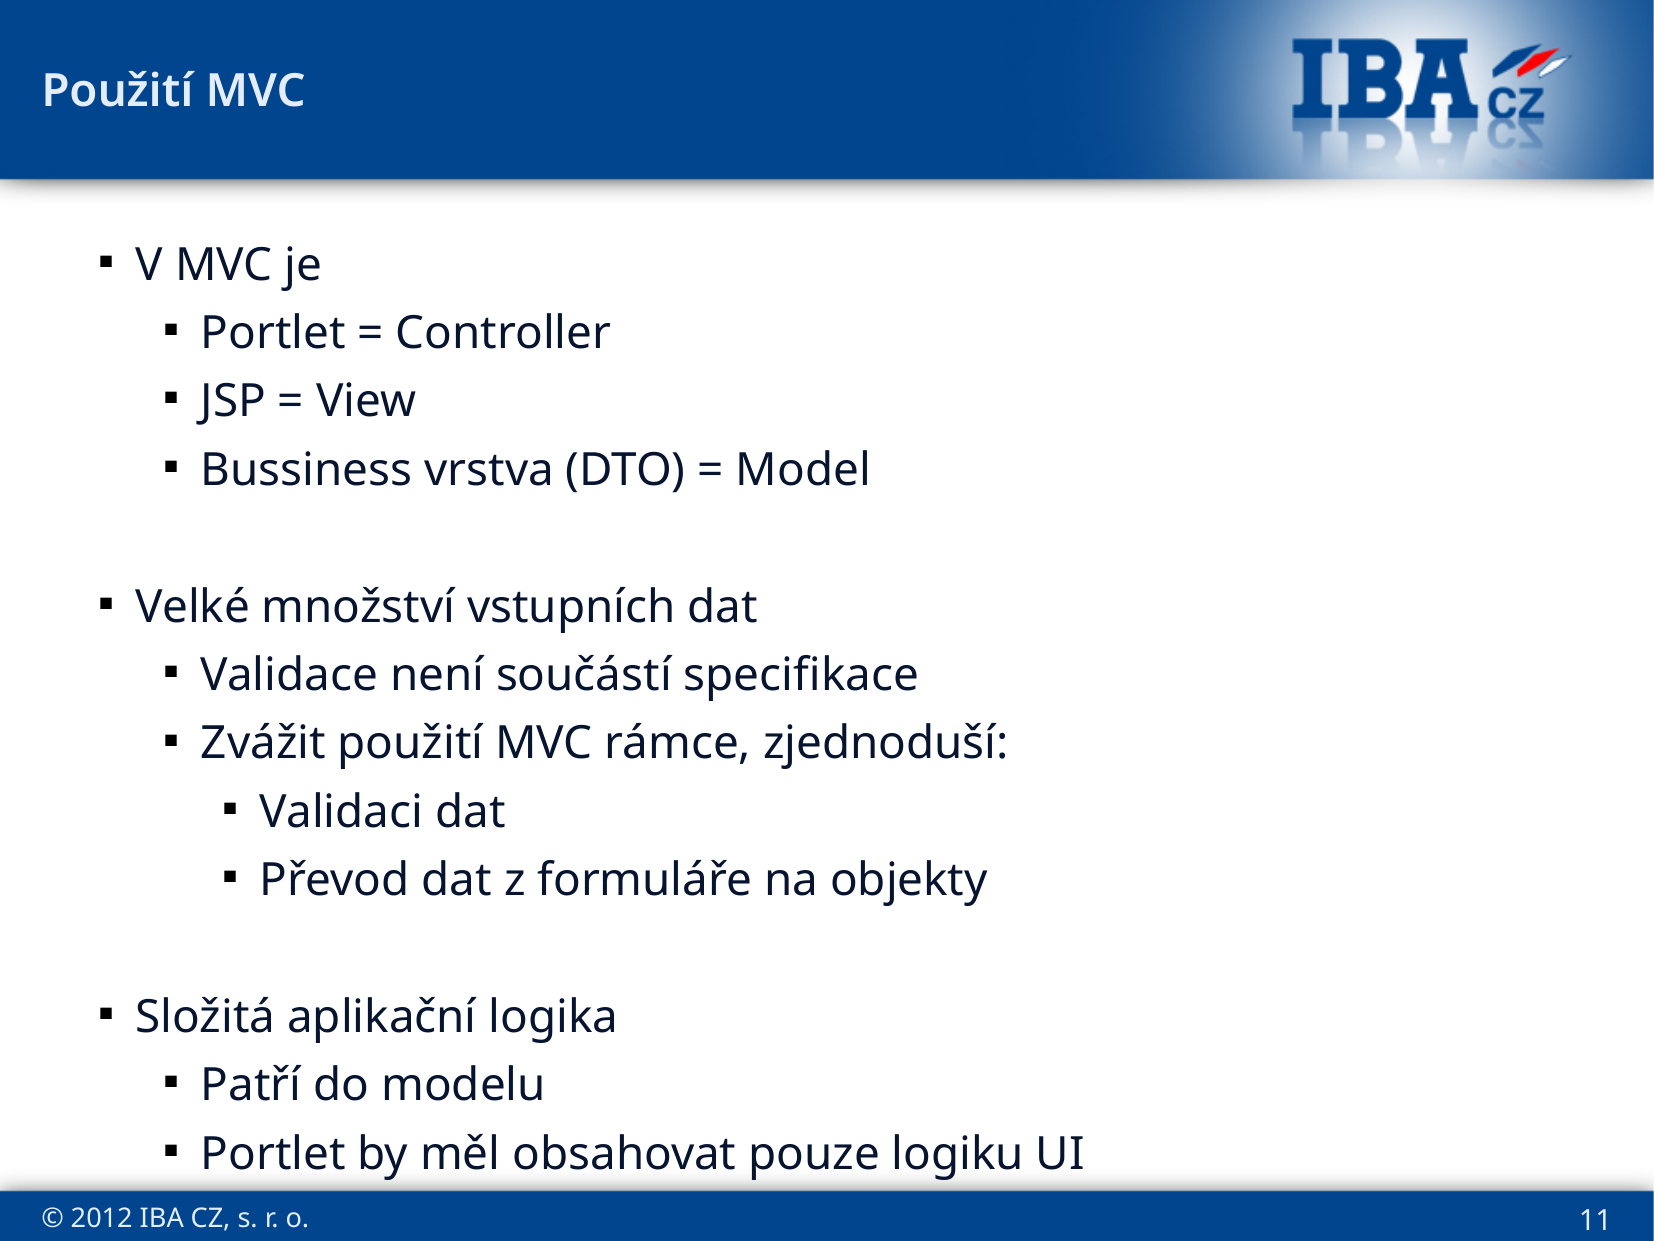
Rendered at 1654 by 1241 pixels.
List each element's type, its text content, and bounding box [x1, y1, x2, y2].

title Použití MVC [41, 7, 1105, 170]
picture [0, 0, 1654, 1241]
list V MVC je Portlet = Controller JSP = View Bussiness vrstva (DTO) = Model Velké množství vstupních dat Validace není součástí specifikace Zvážit použití MVC rámce, zjednoduší: Validaci dat Převod dat z formuláře na objekty Složitá aplikační logika Patří do modelu Portlet by měl obsahovat pouze logiku UI [82, 231, 1571, 1137]
